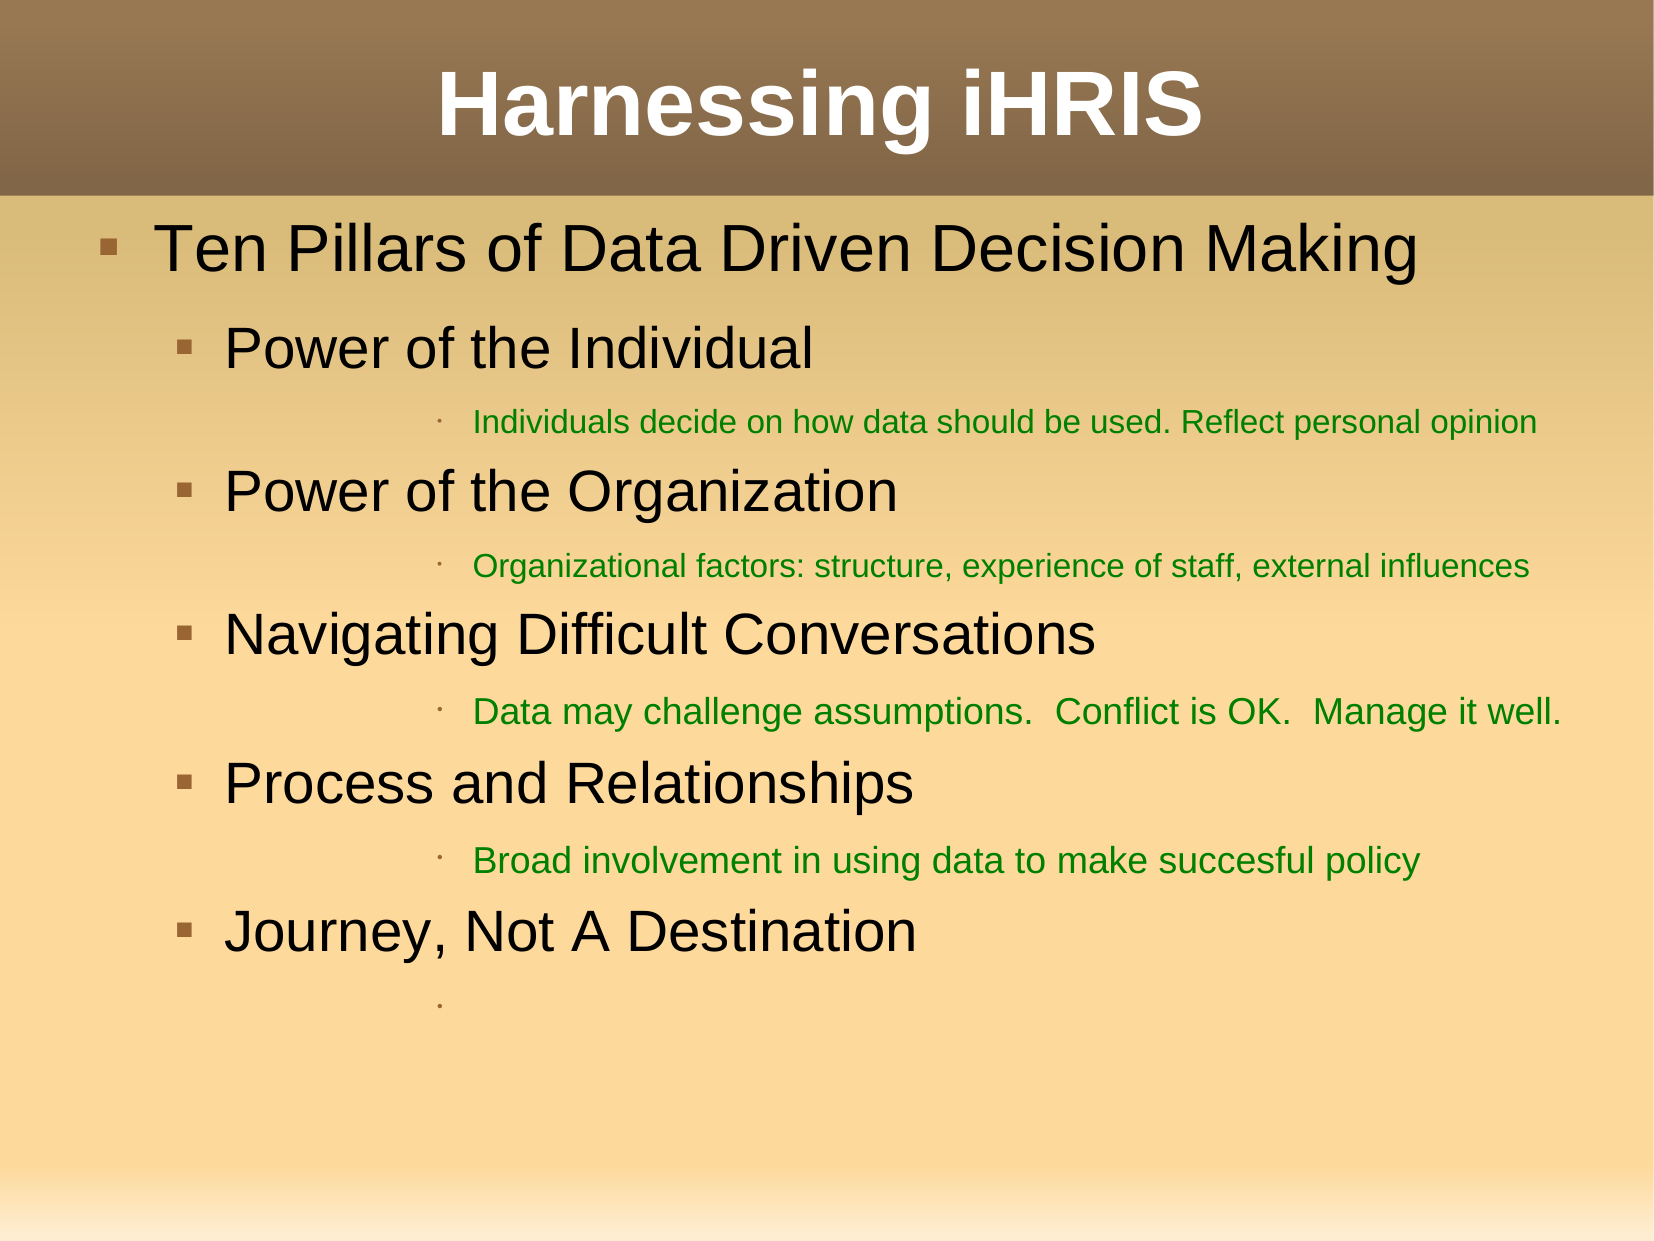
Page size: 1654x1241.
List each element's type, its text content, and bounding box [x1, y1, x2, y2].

title Harnessing iHRIS [76, 7, 1565, 200]
list Ten Pillars of Data Driven Decision Making Power of the Individual Individuals decide on how data should be used. Reflect personal opinion Power of the Organization Organizational factors: structure, experience of staff, external influences Navigating Difficult Conversations Data may challenge assumptions. Conflict is OK. Manage it well. Process and Relationships Broad involvement in using data to make succesful policy Journey, Not A Destination [82, 211, 1571, 1241]
picture [0, 0, 1654, 1241]
